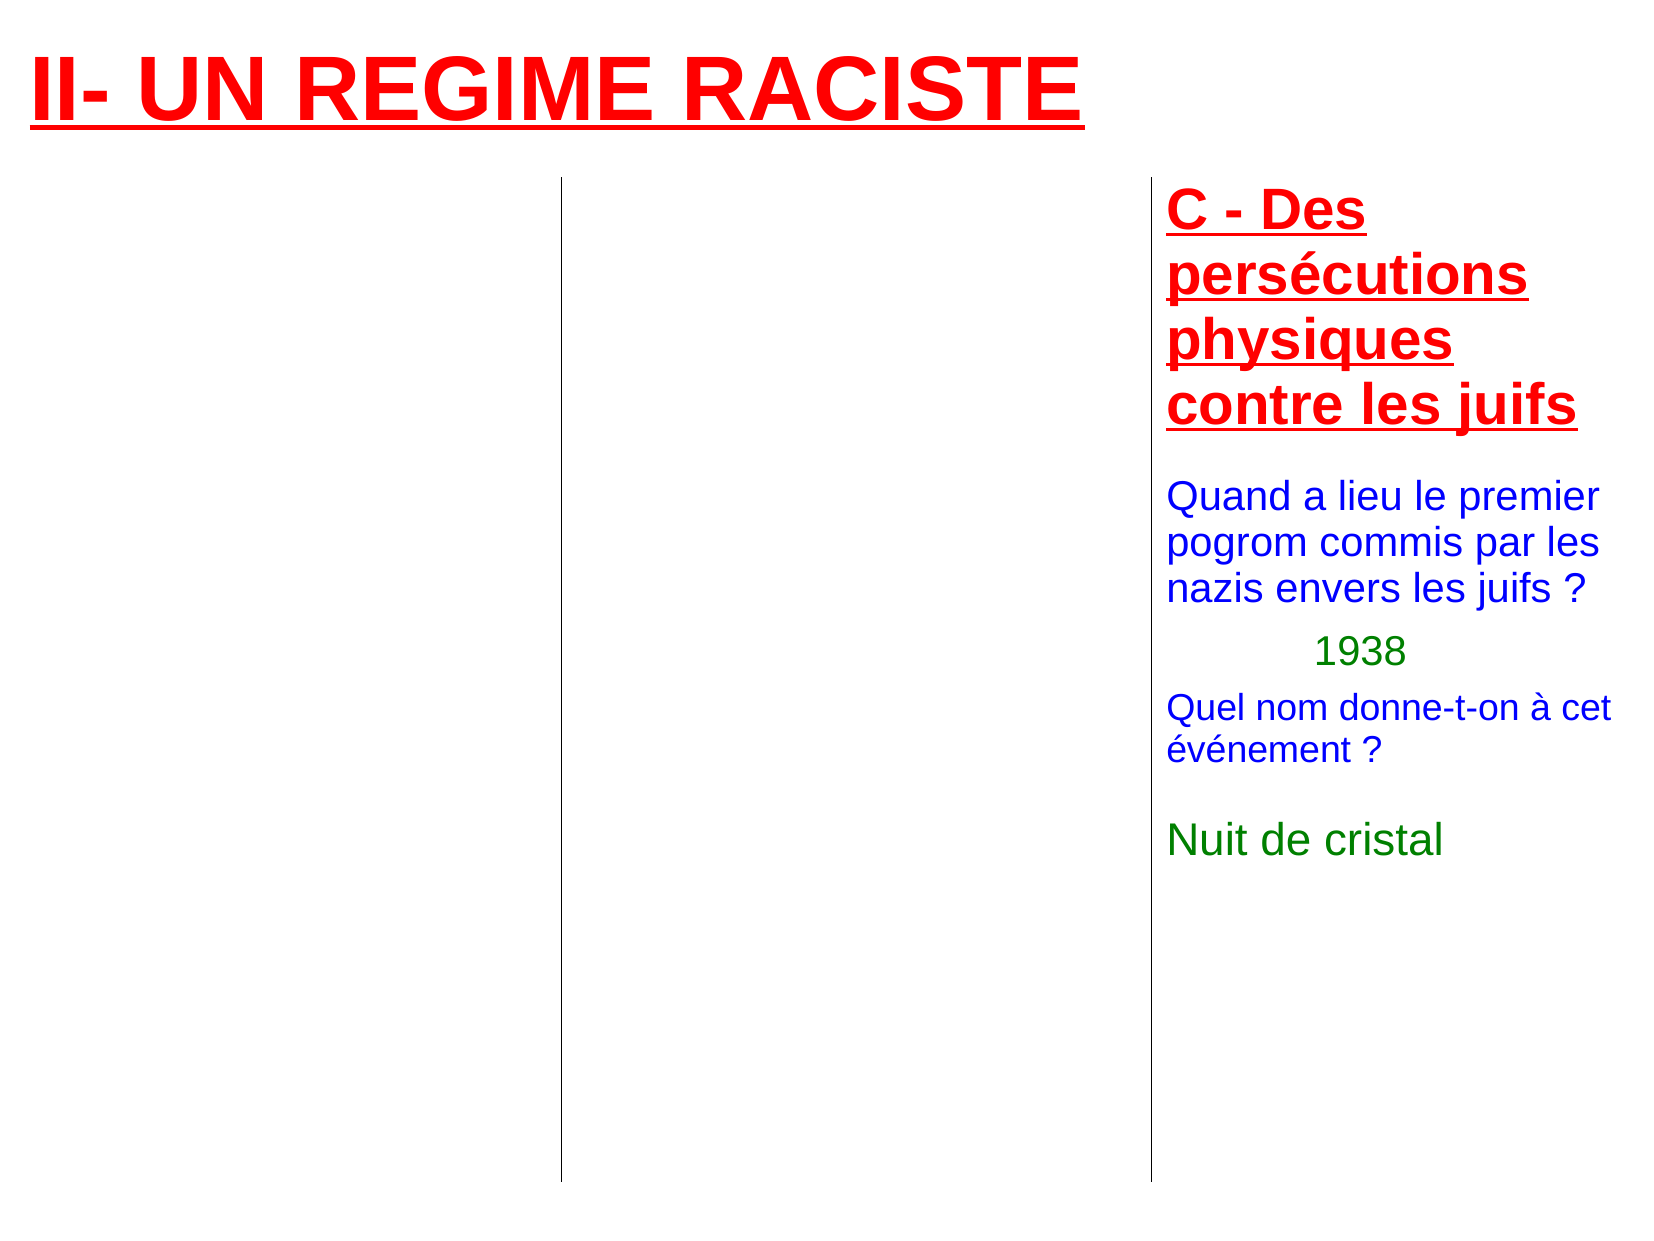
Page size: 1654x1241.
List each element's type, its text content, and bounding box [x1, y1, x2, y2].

text_box Quel nom donne-t-on à cet événement ? [1151, 679, 1654, 779]
text_box Quand a lieu le premier pogrom commis par les nazis envers les juifs ? [1151, 464, 1654, 621]
text_box 1938 [1299, 620, 1595, 682]
text_box C - Des persécutions physiques contre les juifs [1151, 169, 1654, 451]
title II- UN REGIME RACISTE [29, 29, 1625, 148]
text_box Nuit de cristal [1151, 806, 1654, 873]
